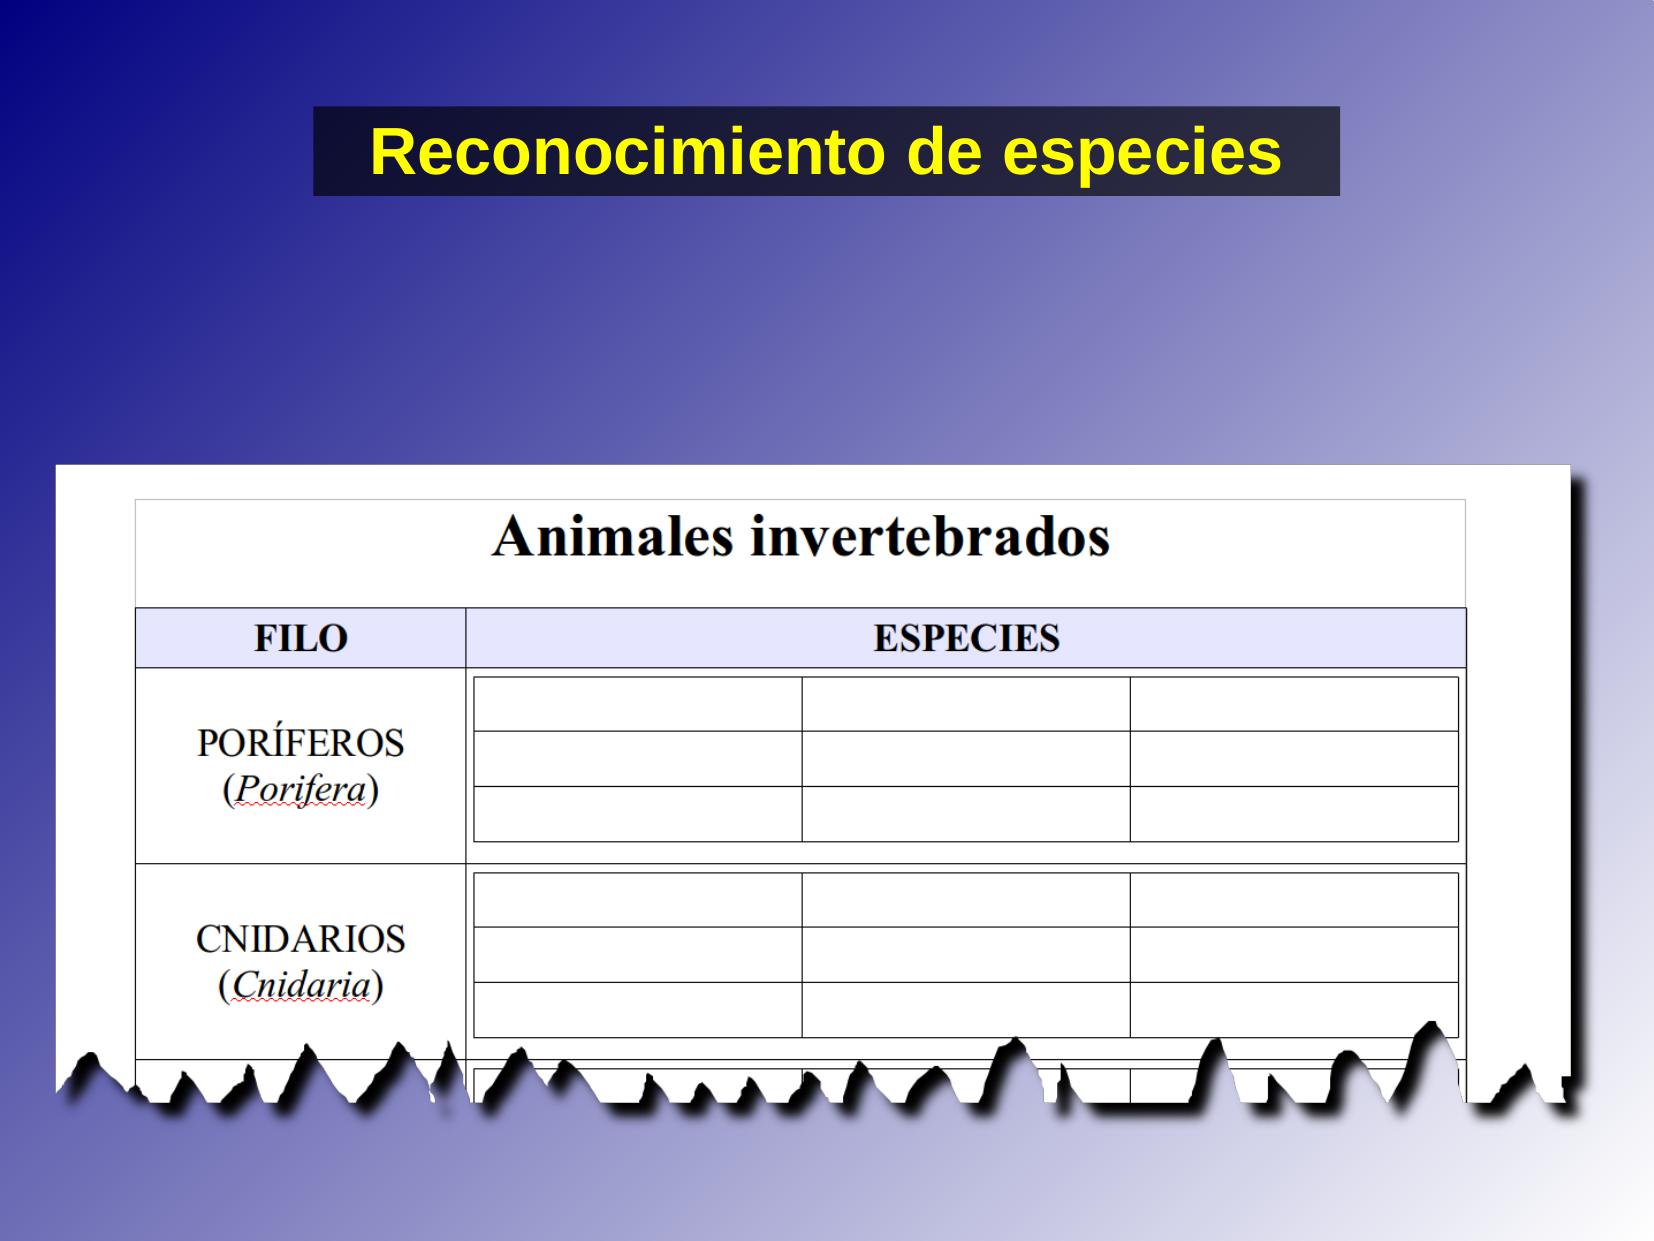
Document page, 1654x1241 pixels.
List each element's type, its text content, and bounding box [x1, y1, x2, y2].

picture [52, 461, 1602, 1134]
text_box Reconocimiento de especies [313, 106, 1341, 196]
